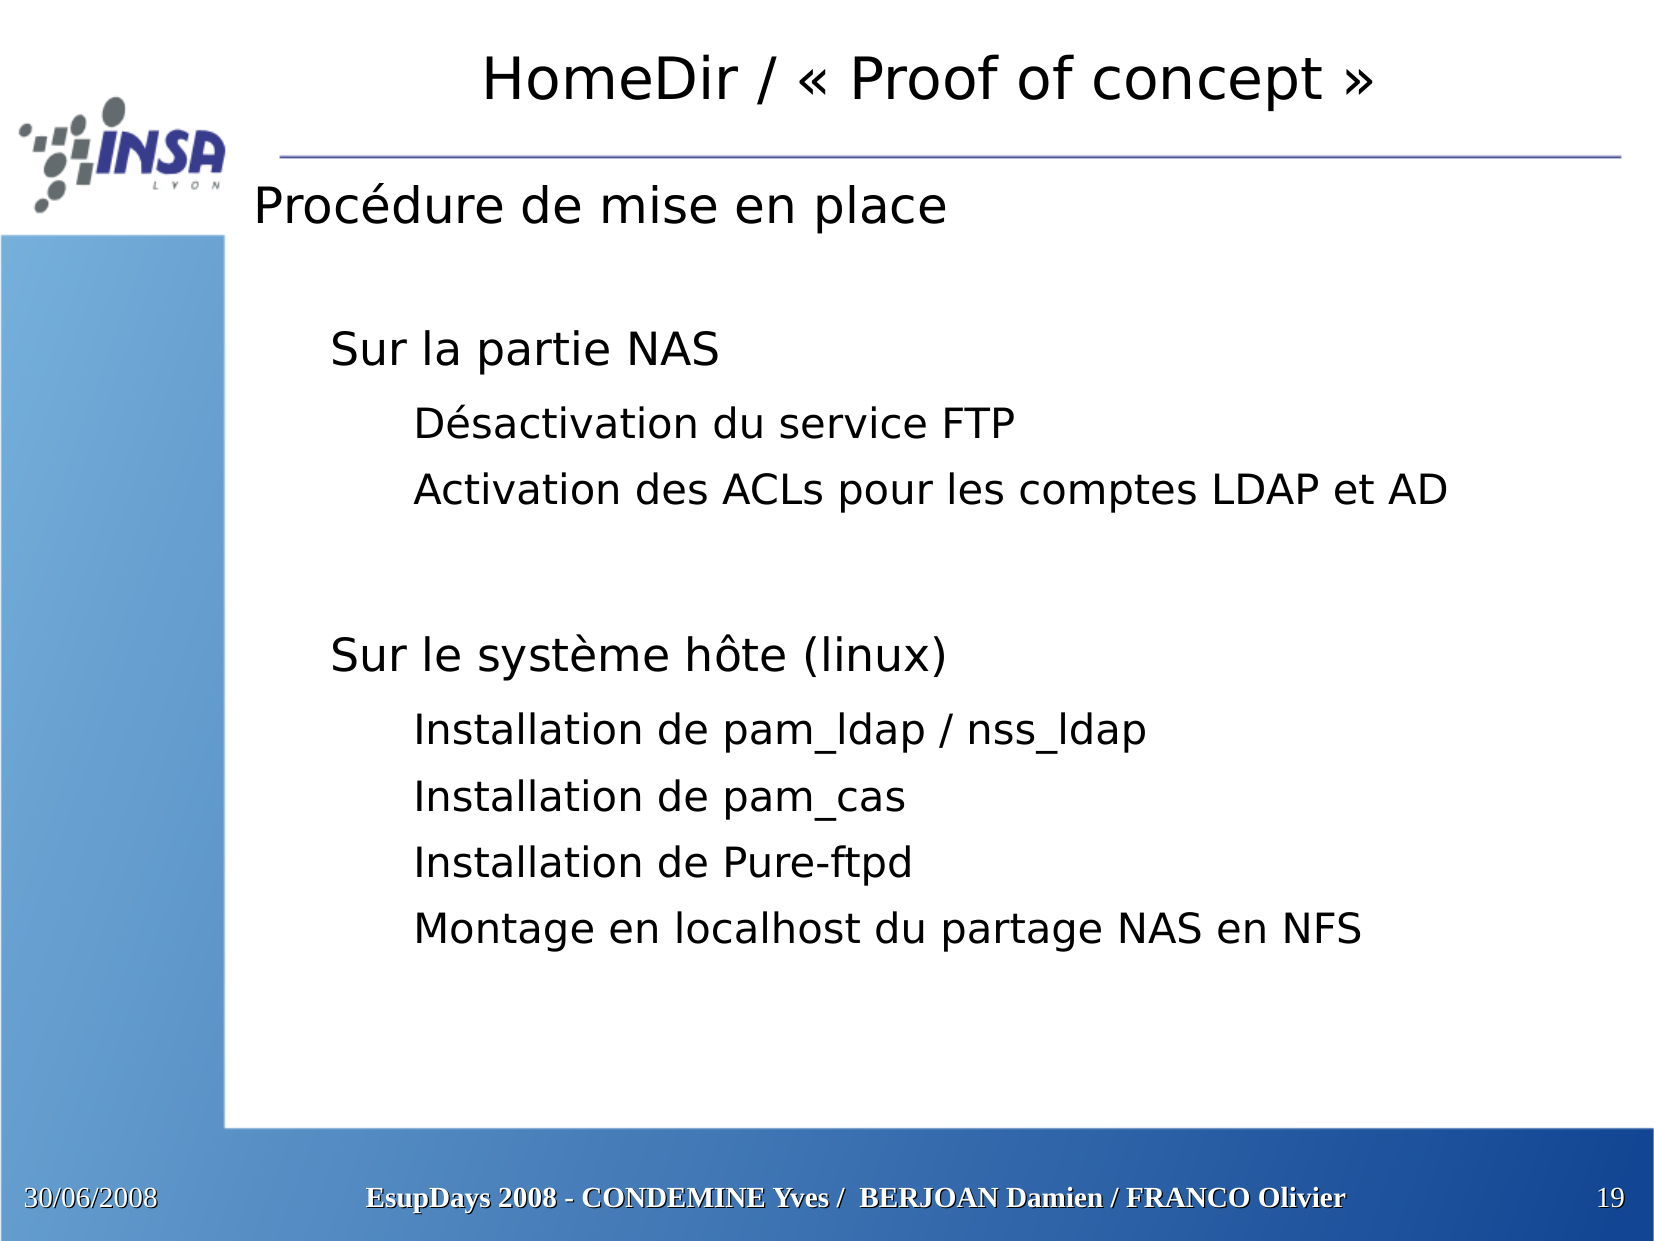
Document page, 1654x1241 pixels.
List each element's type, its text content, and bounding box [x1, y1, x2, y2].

picture [0, 0, 1654, 1241]
title HomeDir / « Proof of concept » [236, 19, 1625, 141]
list Procédure de mise en place Sur la partie NAS Désactivation du service FTP Activation des ACLs pour les comptes LDAP et AD Sur le système hôte (linux) Installation de pam_ldap / nss_ldap Installation de pam_cas Installation de Pure-ftpd Montage en localhost du partage NAS en NFS [236, 177, 1625, 1108]
